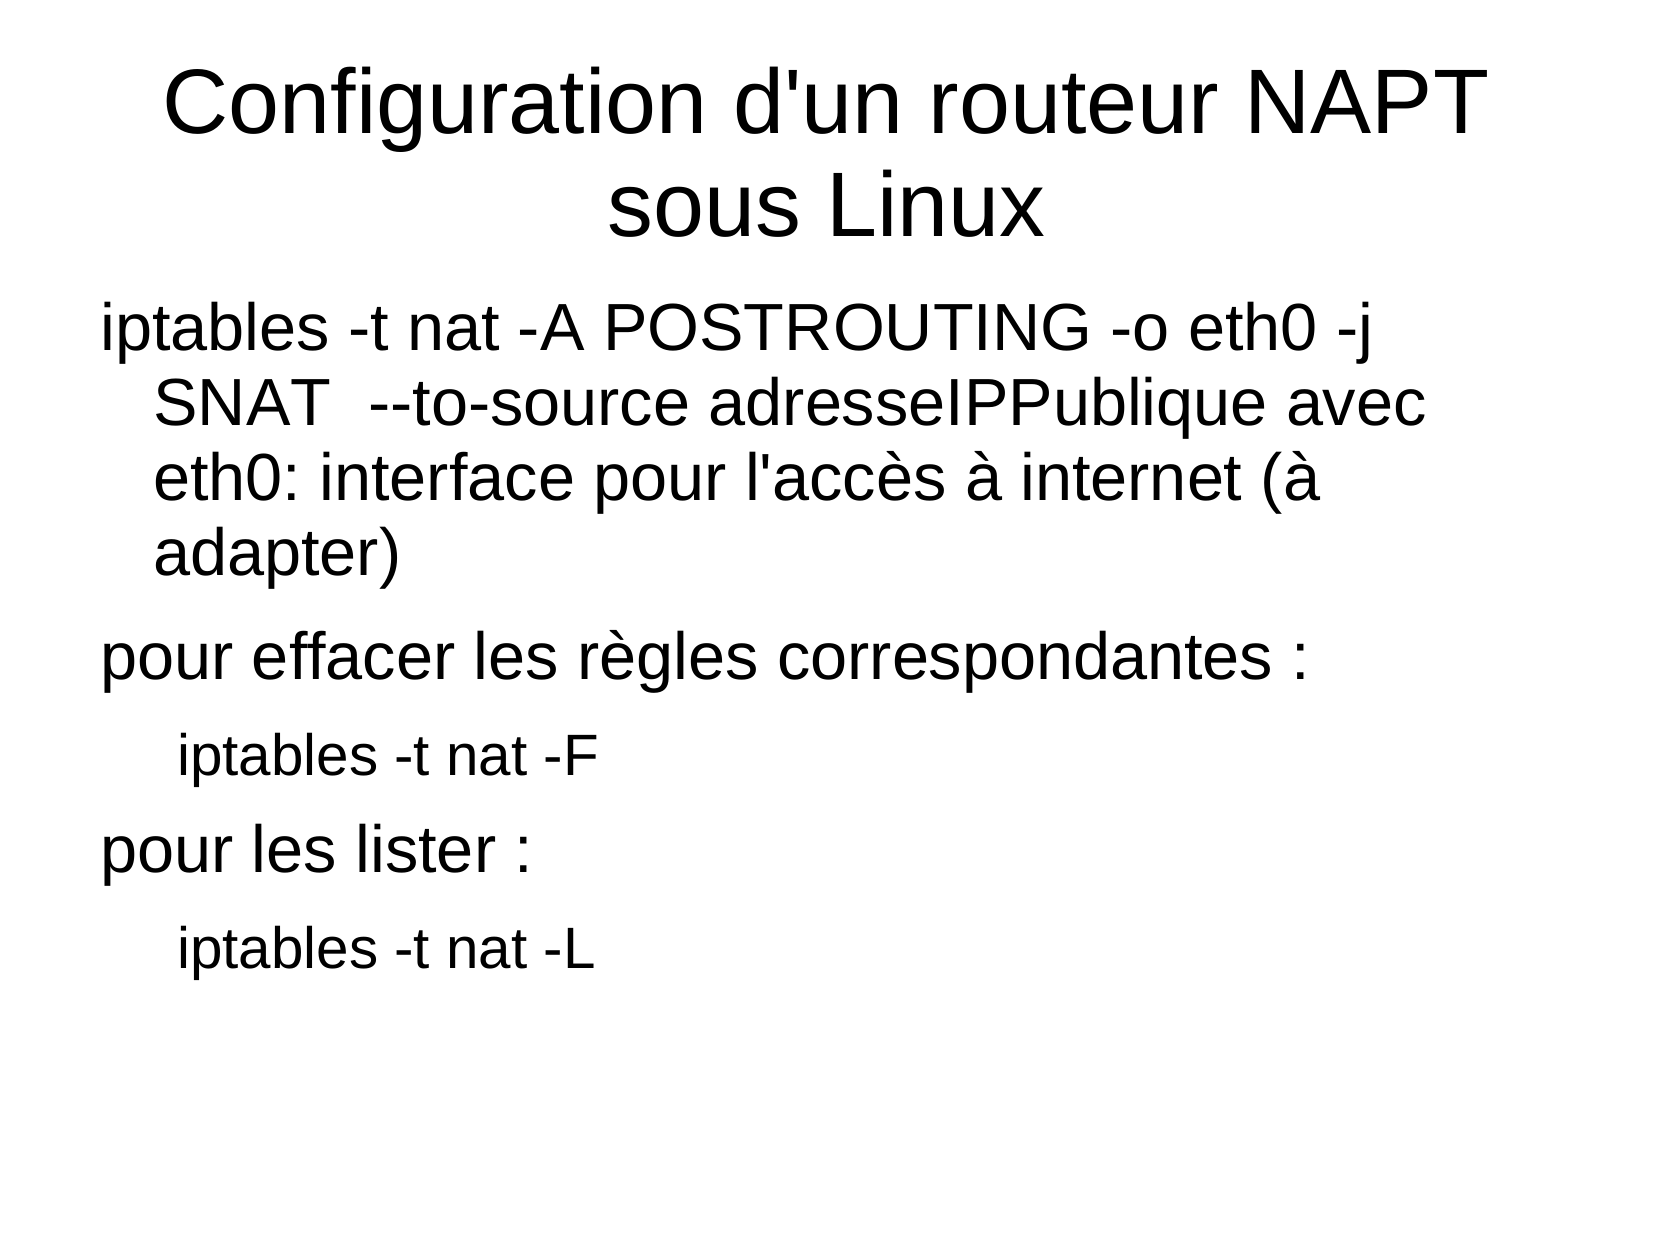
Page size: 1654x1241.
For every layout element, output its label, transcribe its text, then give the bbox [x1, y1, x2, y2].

title Configuration d'un routeur NAPT sous Linux [82, 39, 1571, 267]
list iptables -t nat -A POSTROUTING -o eth0 -j SNAT --to-source adresseIPPublique avec eth0: interface pour l'accès à internet (à adapter) pour effacer les règles correspondantes : iptables -t nat -F pour les lister : iptables -t nat -L [82, 290, 1571, 1109]
